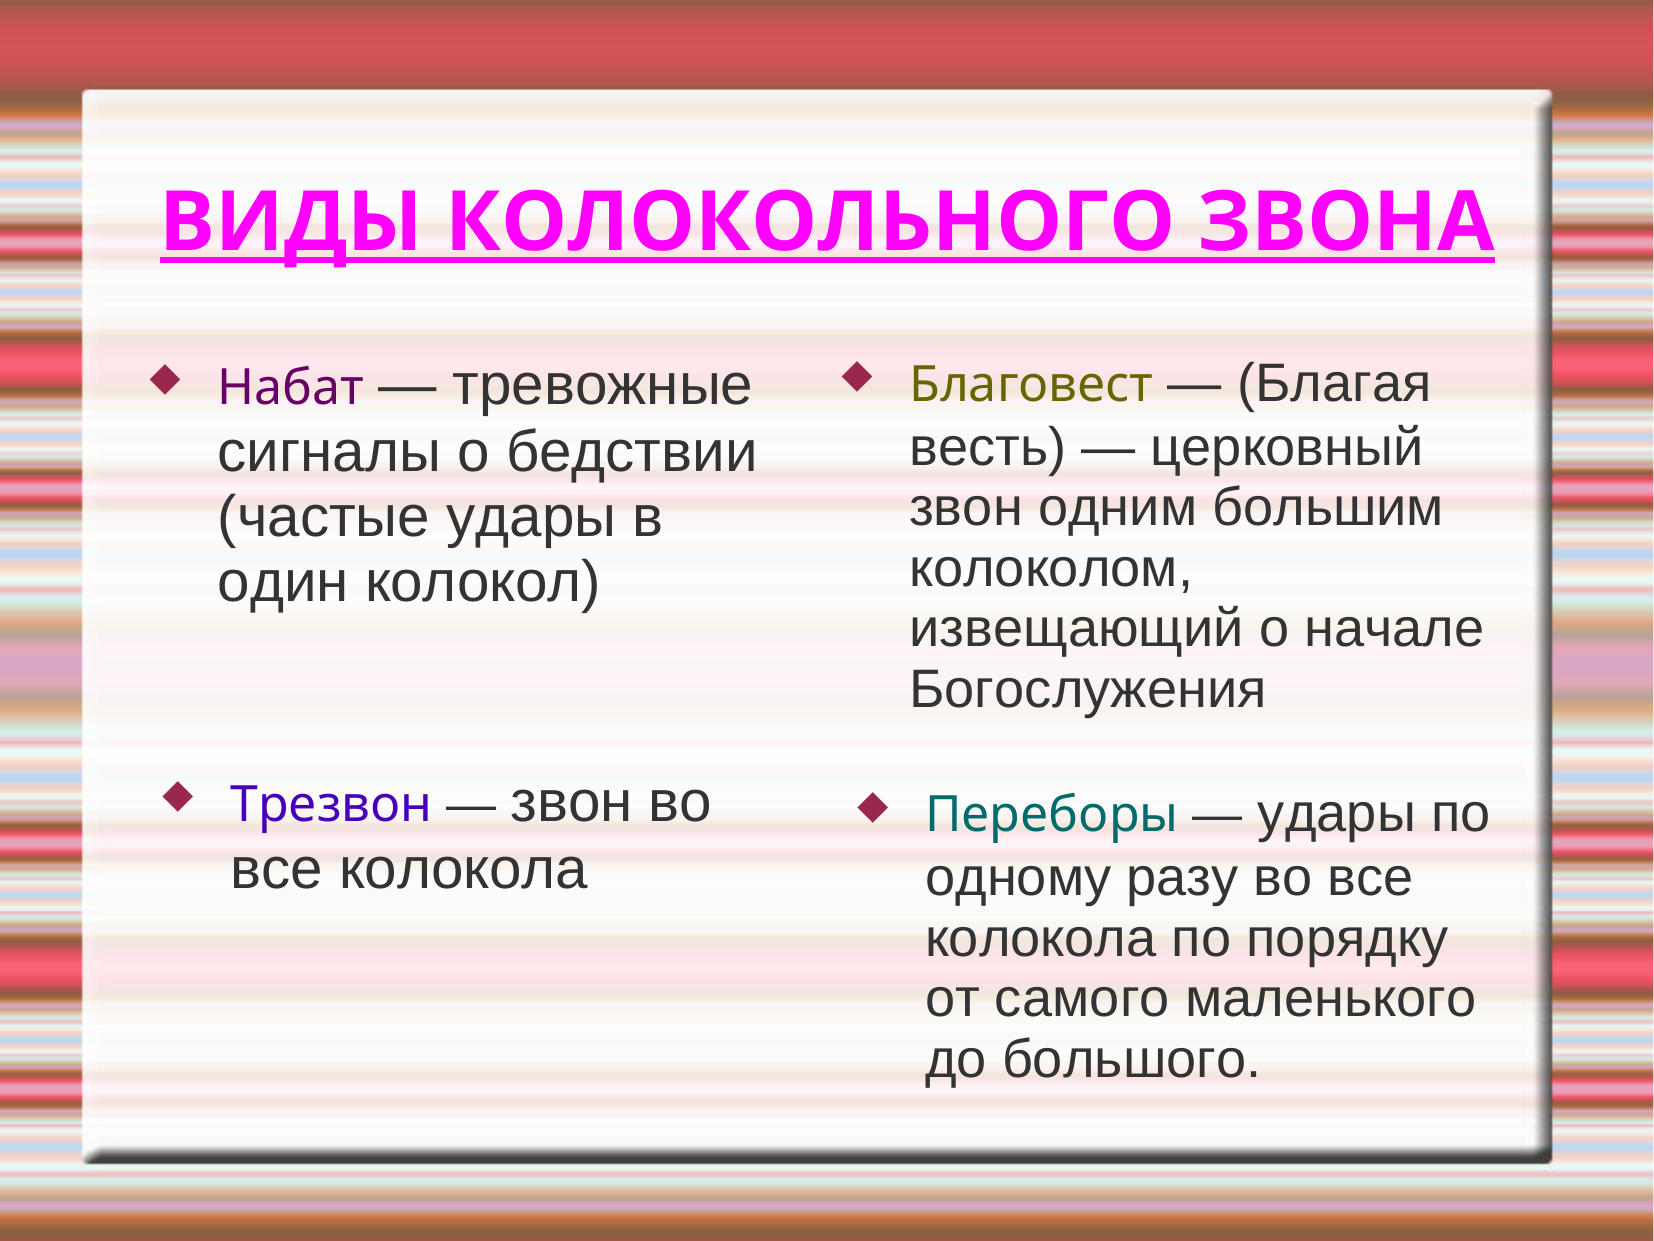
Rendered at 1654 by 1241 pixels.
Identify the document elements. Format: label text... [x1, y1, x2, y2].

list Трезвон — звон во все колокола [147, 767, 822, 1159]
list Переборы — удары по одному разу во все колокола по порядку от самого маленького до большого. [842, 778, 1517, 1169]
title ВИДЫ КОЛОКОЛЬНОГО ЗВОНА [121, 114, 1534, 322]
picture [0, 0, 1654, 1241]
list Набат — тревожные сигналы о бедствии (частые удары в один колокол) [134, 350, 809, 742]
list Благовест — (Благая весть) — церковный звон одним большим колоколом, извещающий о начале Богослужения [826, 347, 1501, 739]
